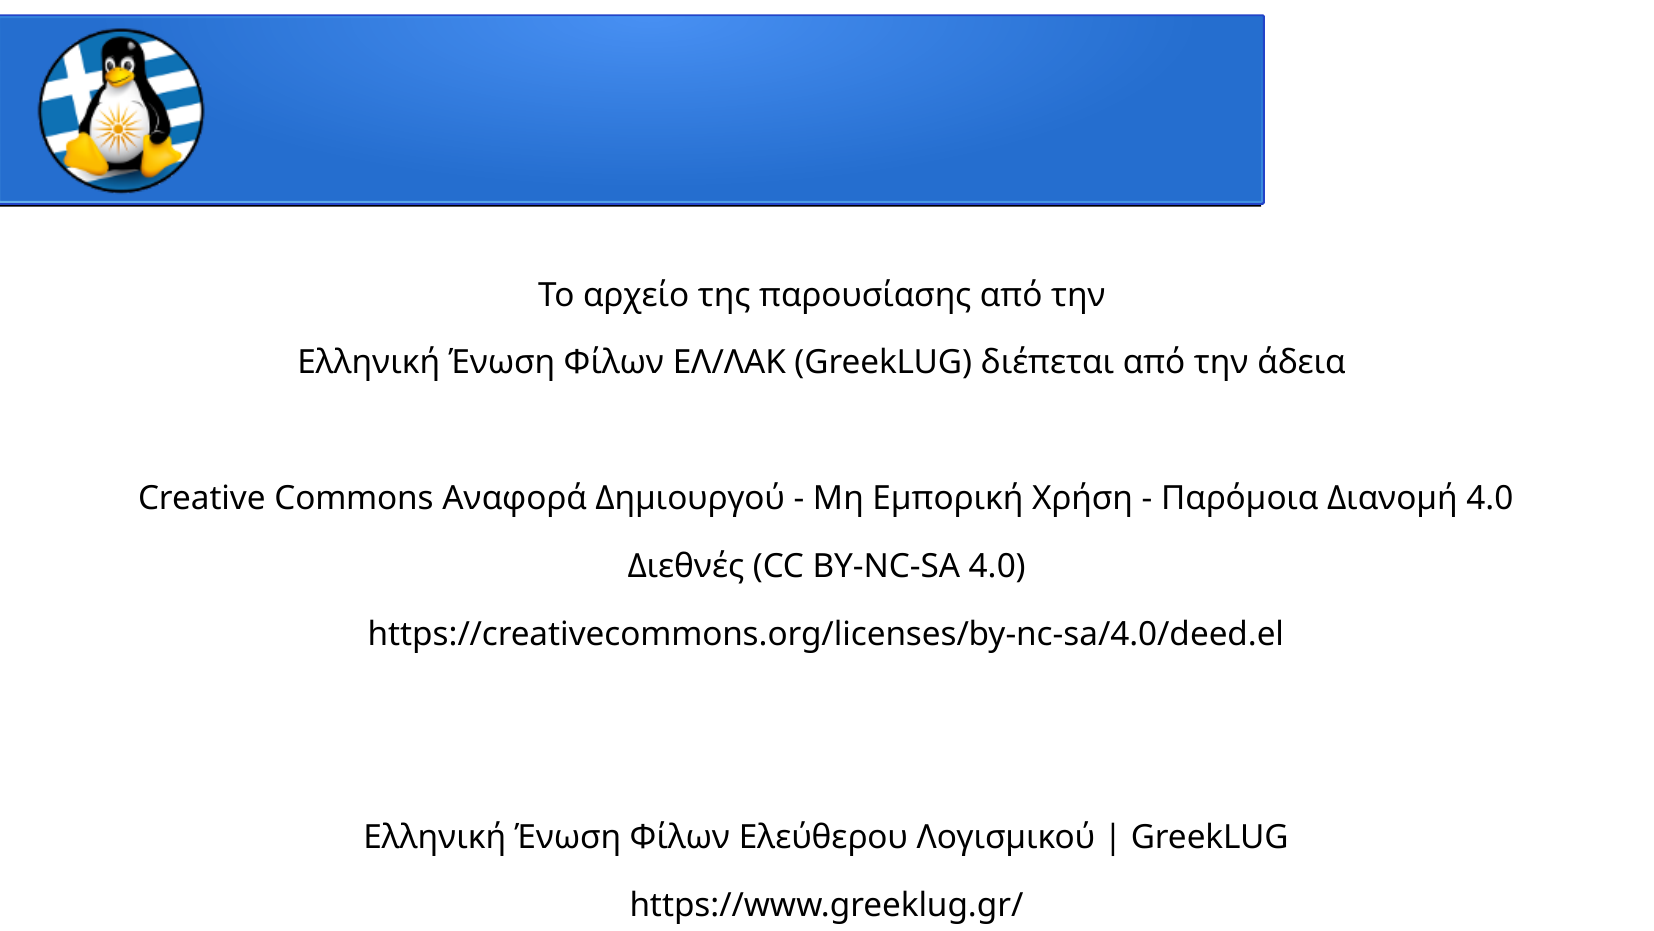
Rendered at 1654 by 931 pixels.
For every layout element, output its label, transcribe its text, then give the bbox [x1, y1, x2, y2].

picture [35, 21, 208, 201]
text_box Το αρχείο της παρουσίασης από την Ελληνική Ένωση Φίλων ΕΛ/ΛΑΚ (GreekLUG) διέπεται από την άδεια Creative Commons Αναφορά Δημιουργού - Μη Εμπορική Χρήση - Παρόμοια Διανομή 4.0 Διεθνές (CC BY-NC-SA 4.0) https://creativecommons.org/licenses/by-nc-sa/4.0/deed.el Ελληνική Ένωση Φίλων Ελεύθερου Λογισμικού | GreekLUG https://www.greeklug.gr/ [82, 248, 1571, 851]
